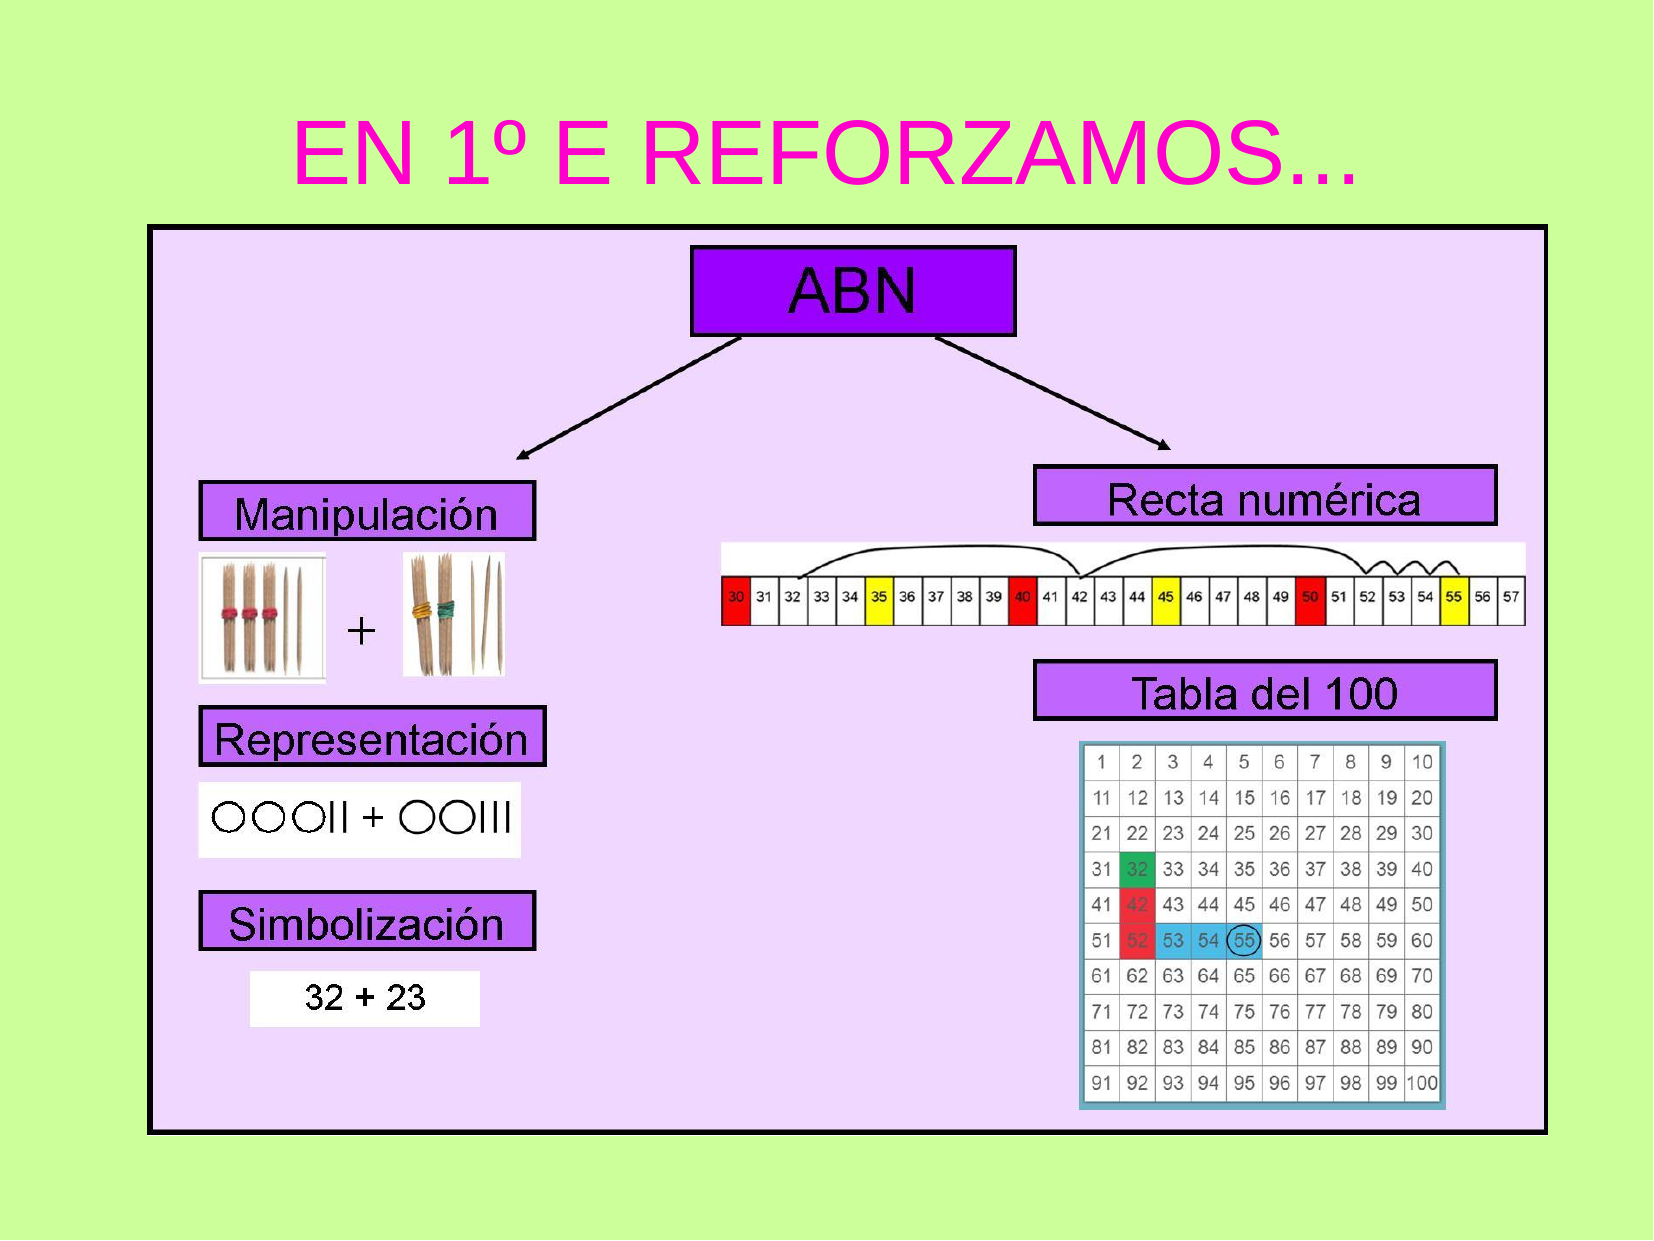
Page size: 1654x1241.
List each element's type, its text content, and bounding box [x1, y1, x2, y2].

title EN 1º E REFORZAMOS... [82, 49, 1571, 257]
picture [147, 224, 1548, 1136]
